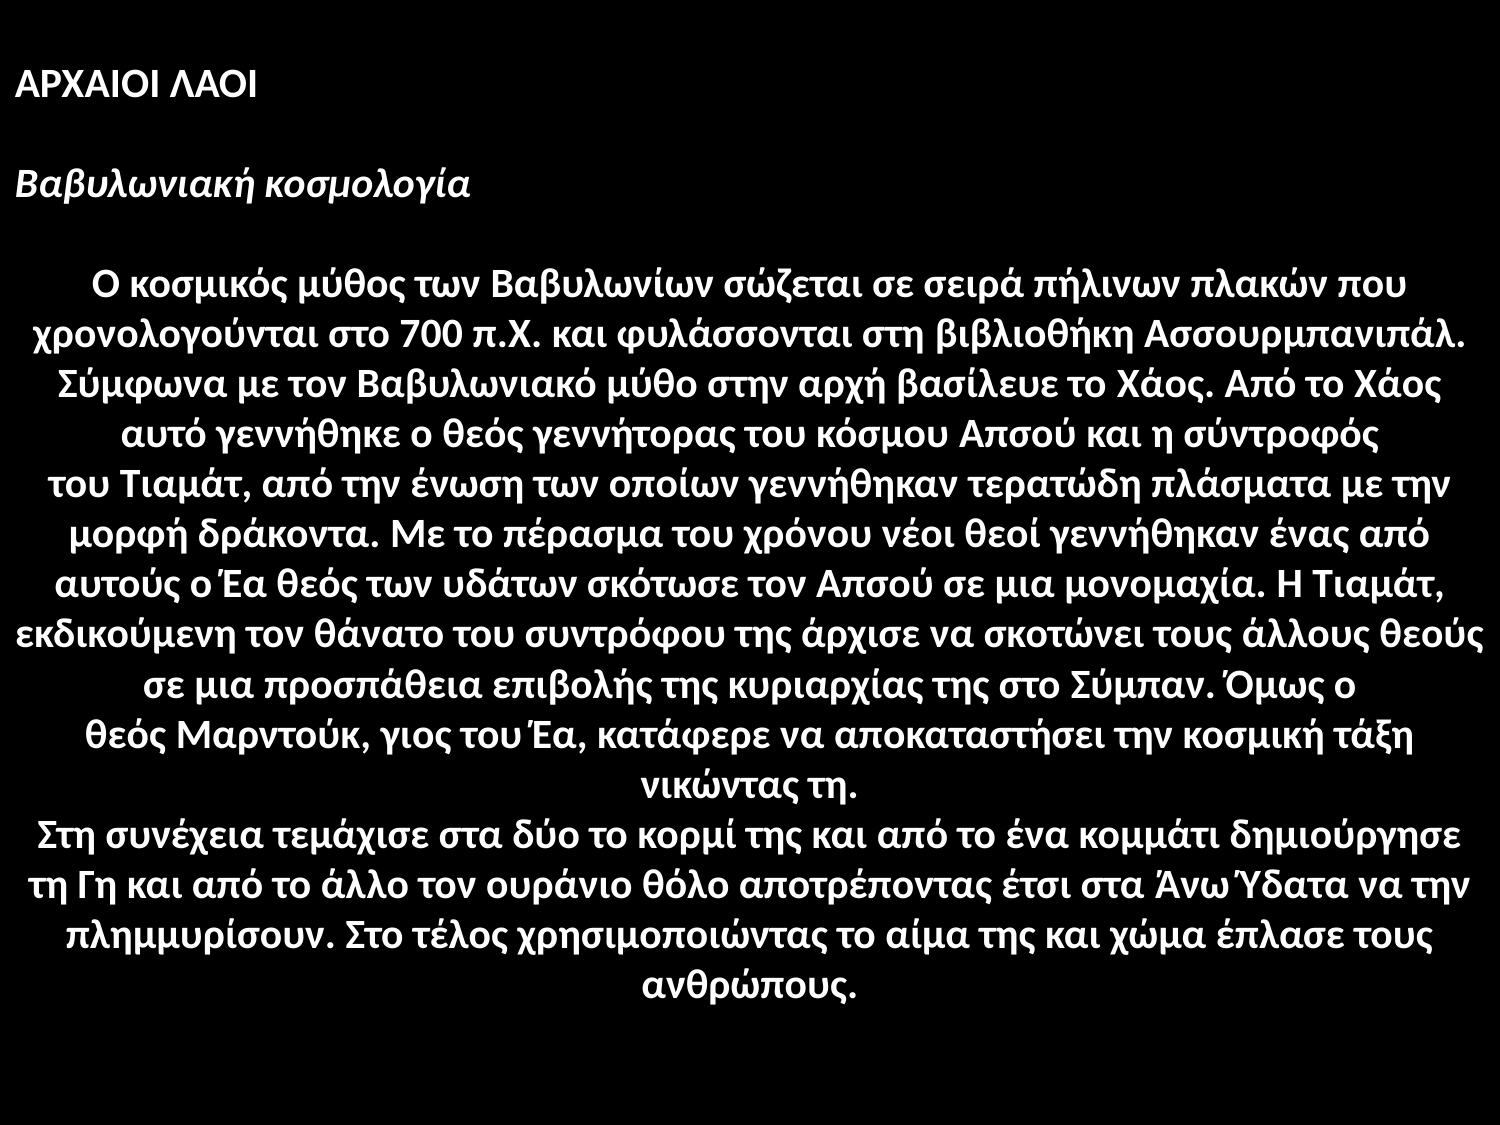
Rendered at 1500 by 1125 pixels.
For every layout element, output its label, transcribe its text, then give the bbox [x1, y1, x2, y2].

text_box ΑΡΧΑΙΟΙ ΛΑΟΙ Βαβυλωνιακή κοσμολογία Ο κοσμικός μύθος των Βαβυλωνίων σώζεται σε σειρά πήλινων πλακών που χρονολογούνται στο 700 π.Χ. και φυλάσσονται στη βιβλιοθήκη Ασσουρμπανιπάλ. Σύμφωνα με τον Βαβυλωνιακό μύθο στην αρχή βασίλευε το Χάος. Από το Χάος αυτό γεννήθηκε ο θεός γεννήτορας του κόσμου Απσού και η σύντροφός του Τιαμάτ, από την ένωση των οποίων γεννήθηκαν τερατώδη πλάσματα με την μορφή δράκοντα. Με το πέρασμα του χρόνου νέοι θεοί γεννήθηκαν ένας από αυτούς ο Έα θεός των υδάτων σκότωσε τον Απσού σε μια μονομαχία. Η Τιαμάτ, εκδικούμενη τον θάνατο του συντρόφου της άρχισε να σκοτώνει τους άλλους θεούς σε μια προσπάθεια επιβολής της κυριαρχίας της στο Σύμπαν. Όμως ο θεός Μαρντούκ, γιος του Έα, κατάφερε να αποκαταστήσει την κοσμική τάξη νικώντας τη. Στη συνέχεια τεμάχισε στα δύο το κορμί της και από το ένα κομμάτι δημιούργησε τη Γη και από το άλλο τον ουράνιο θόλο αποτρέποντας έτσι στα Άνω Ύδατα να την πλημμυρίσουν. Στο τέλος χρησιμοποιώντας το αίμα της και χώμα έπλασε τους ανθρώπους. [0, 48, 1500, 1014]
